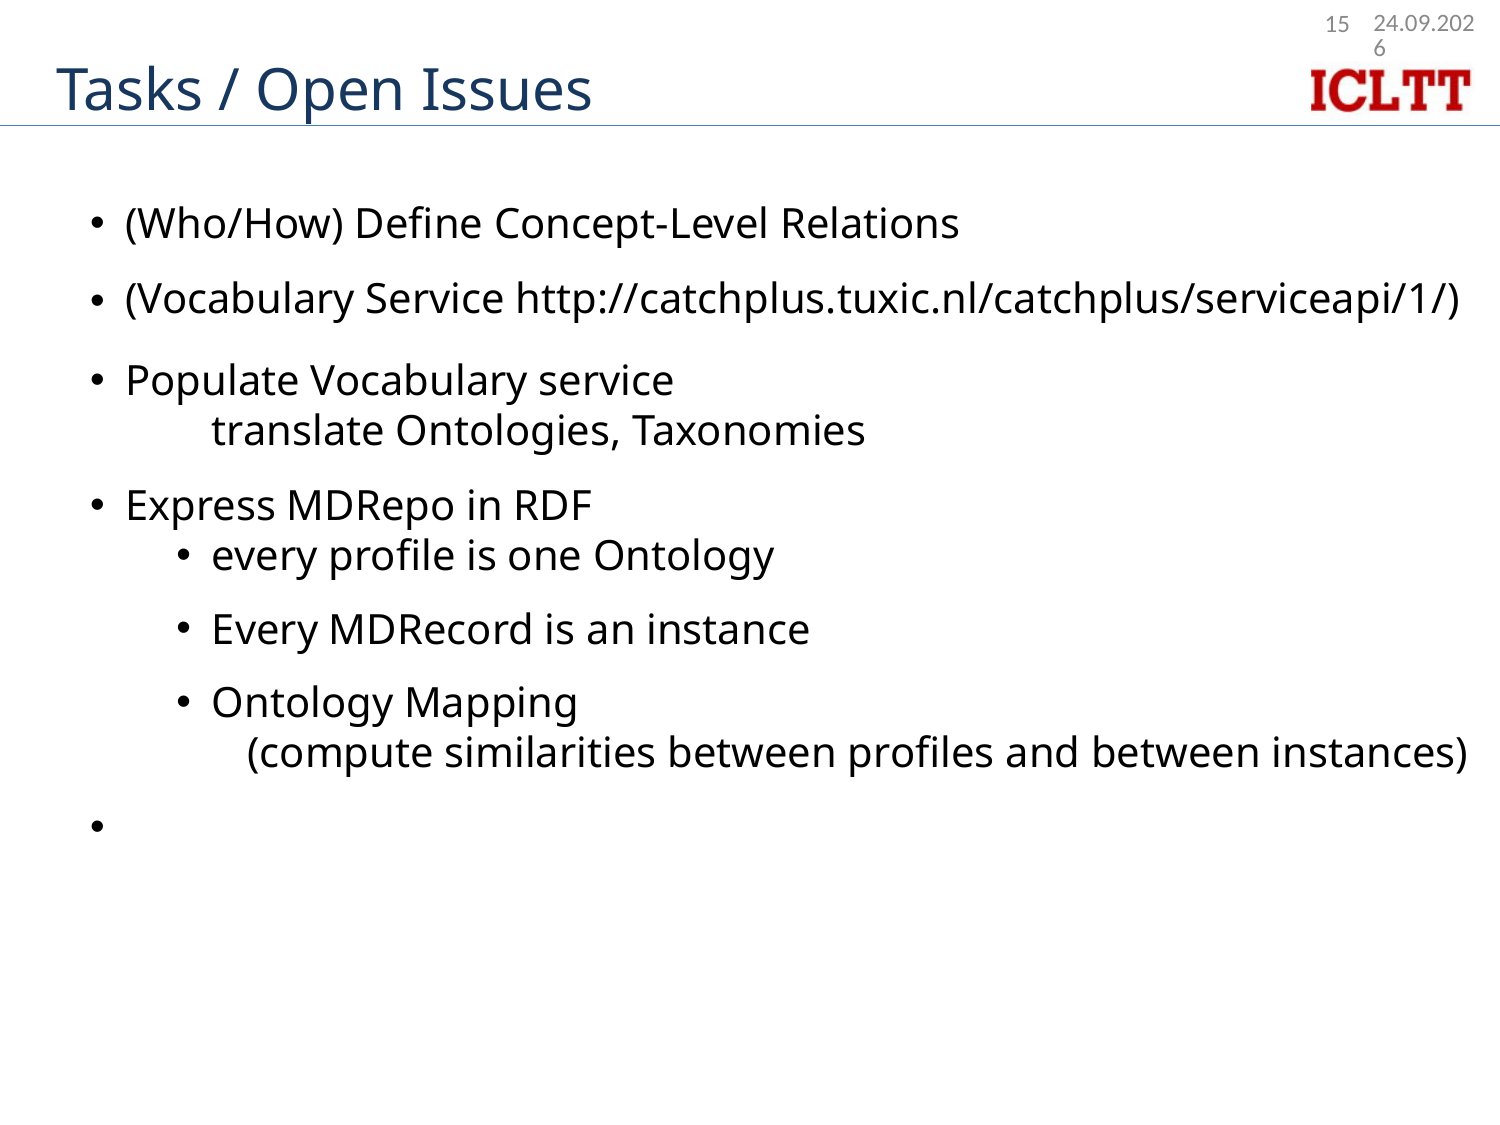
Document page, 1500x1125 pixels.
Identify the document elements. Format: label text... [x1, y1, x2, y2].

title Tasks / Open Issues [41, 45, 1426, 126]
list (Who/How) Define Concept-Level Relations (Vocabulary Service http://catchplus.tuxic.nl/catchplus/serviceapi/1/) Populate Vocabulary service translate Ontologies, Taxonomies Express MDRepo in RDF every profile is one Ontology Every MDRecord is an instance Ontology Mapping (compute similarities between profiles and between instances) [75, 189, 1500, 1125]
picture [1426, 61, 1475, 121]
